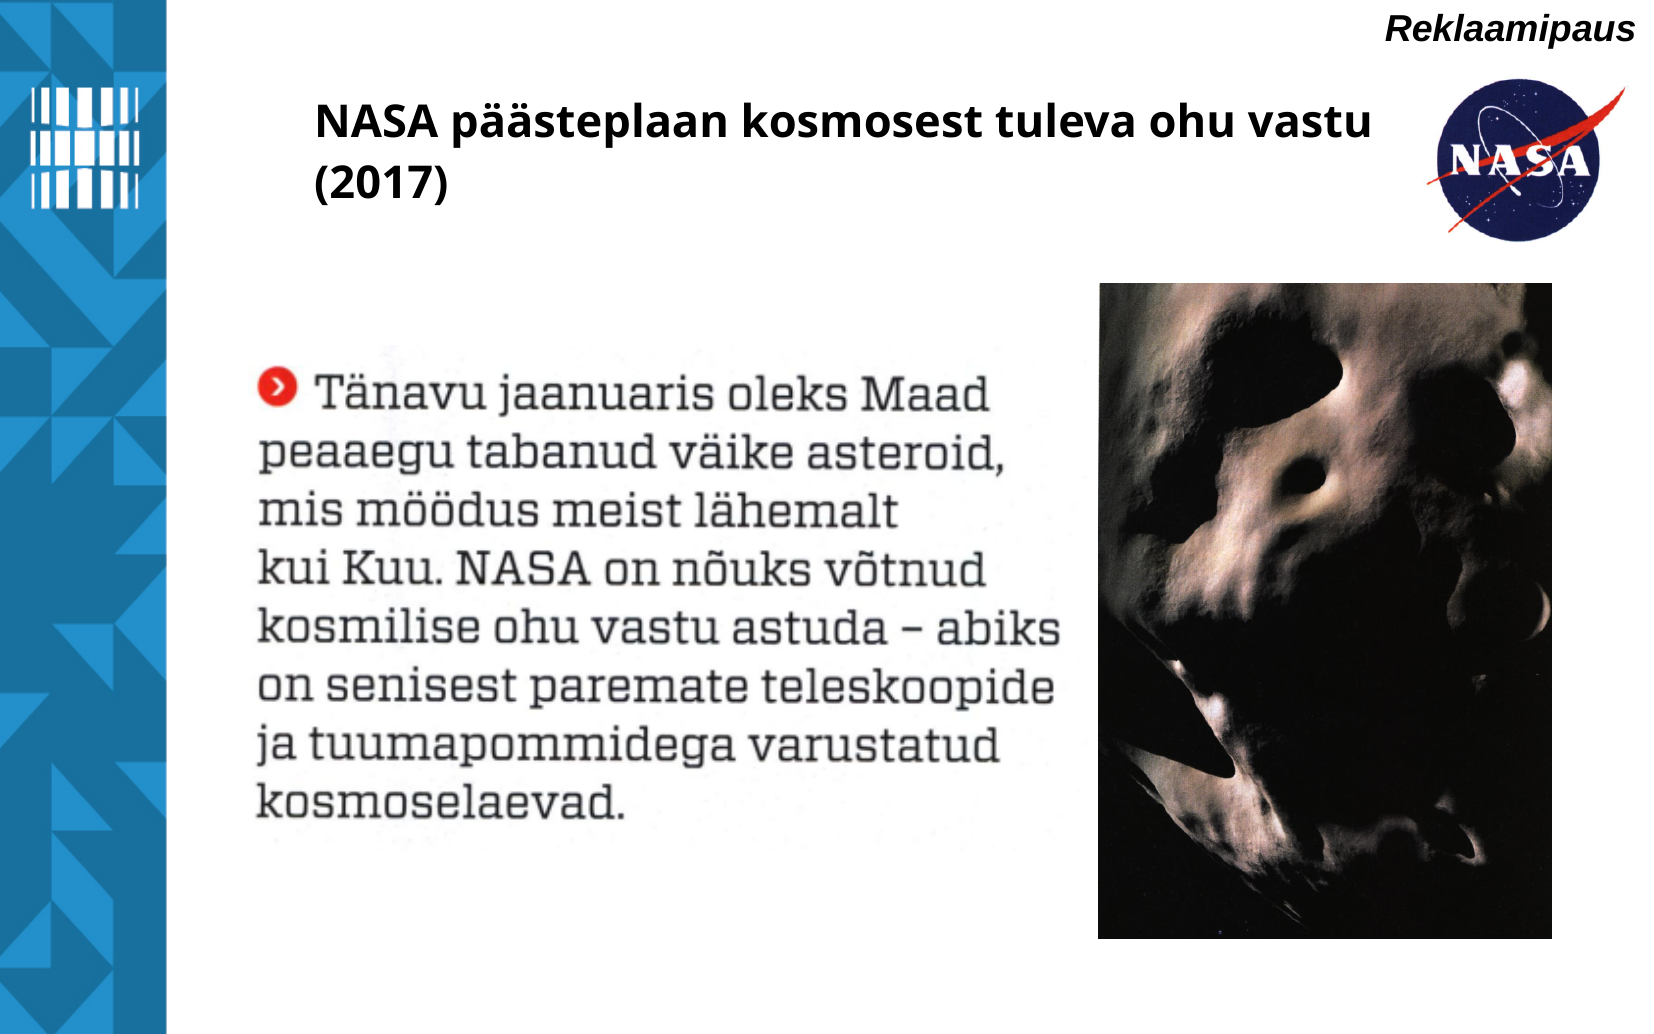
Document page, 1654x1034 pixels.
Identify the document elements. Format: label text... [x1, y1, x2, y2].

list NASA päästeplaan kosmosest tuleva ohu vastu (2017) [314, 88, 1422, 214]
picture [42, 108, 132, 208]
picture [248, 345, 1087, 851]
picture [1422, 65, 1630, 249]
picture [1098, 283, 1552, 939]
